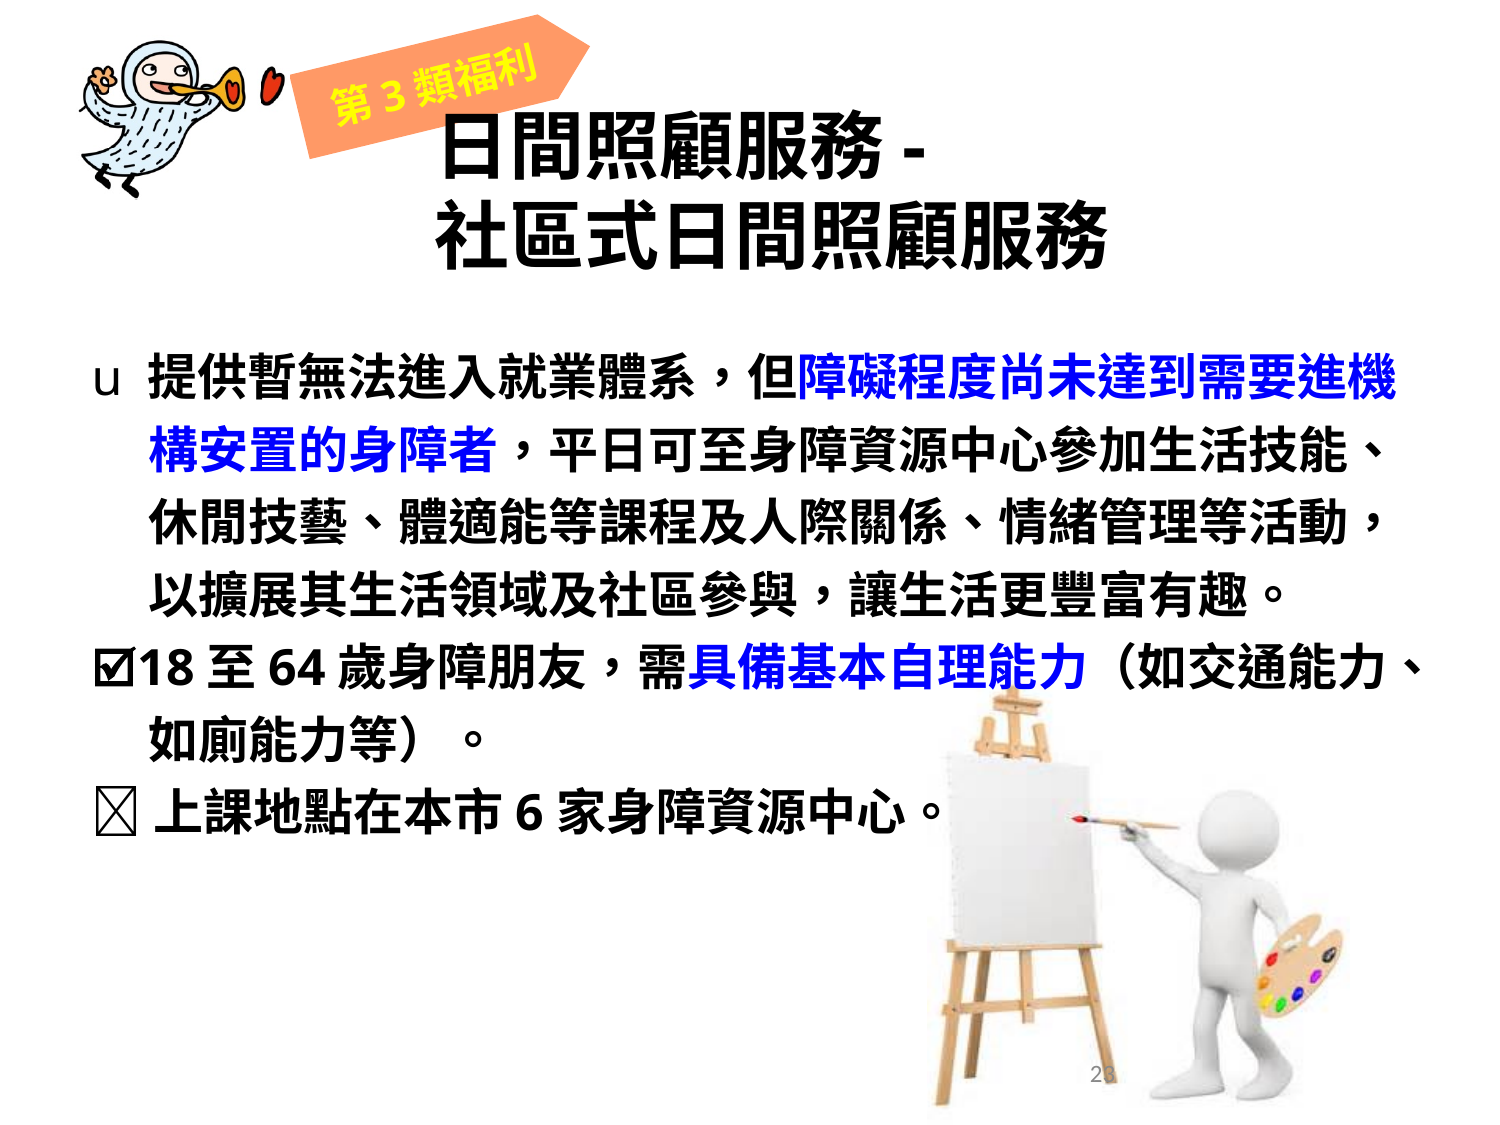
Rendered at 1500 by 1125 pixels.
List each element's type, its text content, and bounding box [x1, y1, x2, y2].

text_box 23 [1074, 1042, 1426, 1103]
picture [927, 1024, 1350, 1125]
picture [76, 35, 290, 200]
list 提供暫無法進入就業體系，但障礙程度尚未達到需要進機 構安置的身障者，平日可至身障資源中心參加生活技能、 休閒技藝、體適能等課程及人際關係、情緒管理等活動， 以擴展其生活領域及社區參與，讓生活更豐富有趣。 18至64歲身障朋友，需具備基本自理能力（如交通能力、 如廁能力等）。 上課地點在本市6家身障資源中心。 [76, 338, 1447, 1024]
title 日間照顧服務- 社區式日間照顧服務 [419, 66, 1186, 312]
text_box 第3類福利 [290, 14, 591, 160]
